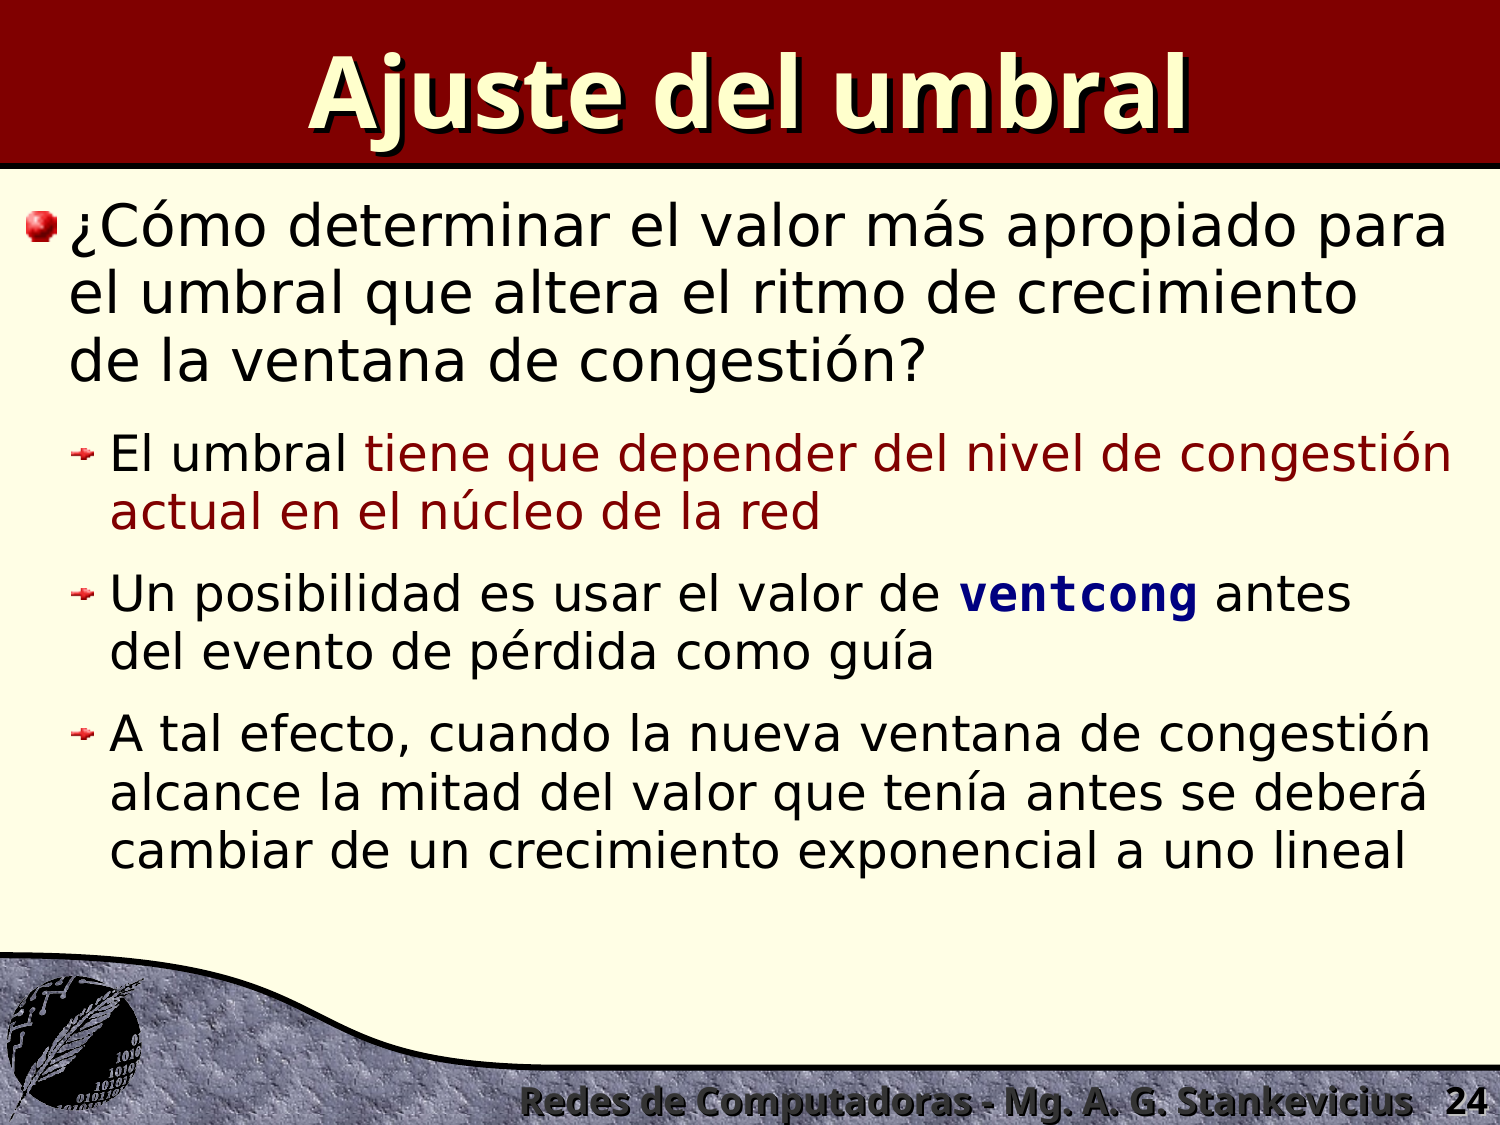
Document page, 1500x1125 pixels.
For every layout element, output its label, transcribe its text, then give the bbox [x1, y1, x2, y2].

picture [790, 1100, 795, 1110]
title Ajuste del umbral [15, 5, 1485, 160]
list ¿Cómo determinar el valor más apropiado para el umbral que altera el ritmo de crecimiento de la ventana de congestión? El umbral tiene que depender del nivel de congestión actual en el núcleo de la red Un posibilidad es usar el valor de ventcong antes del evento de pérdida como guía A tal efecto, cuando la nueva ventana de congestión alcance la mitad del valor que tenía antes se deberá cambiar de un crecimiento exponencial a uno lineal [11, 192, 1486, 921]
picture [0, 959, 1500, 1125]
picture [1047, 1100, 1054, 1110]
